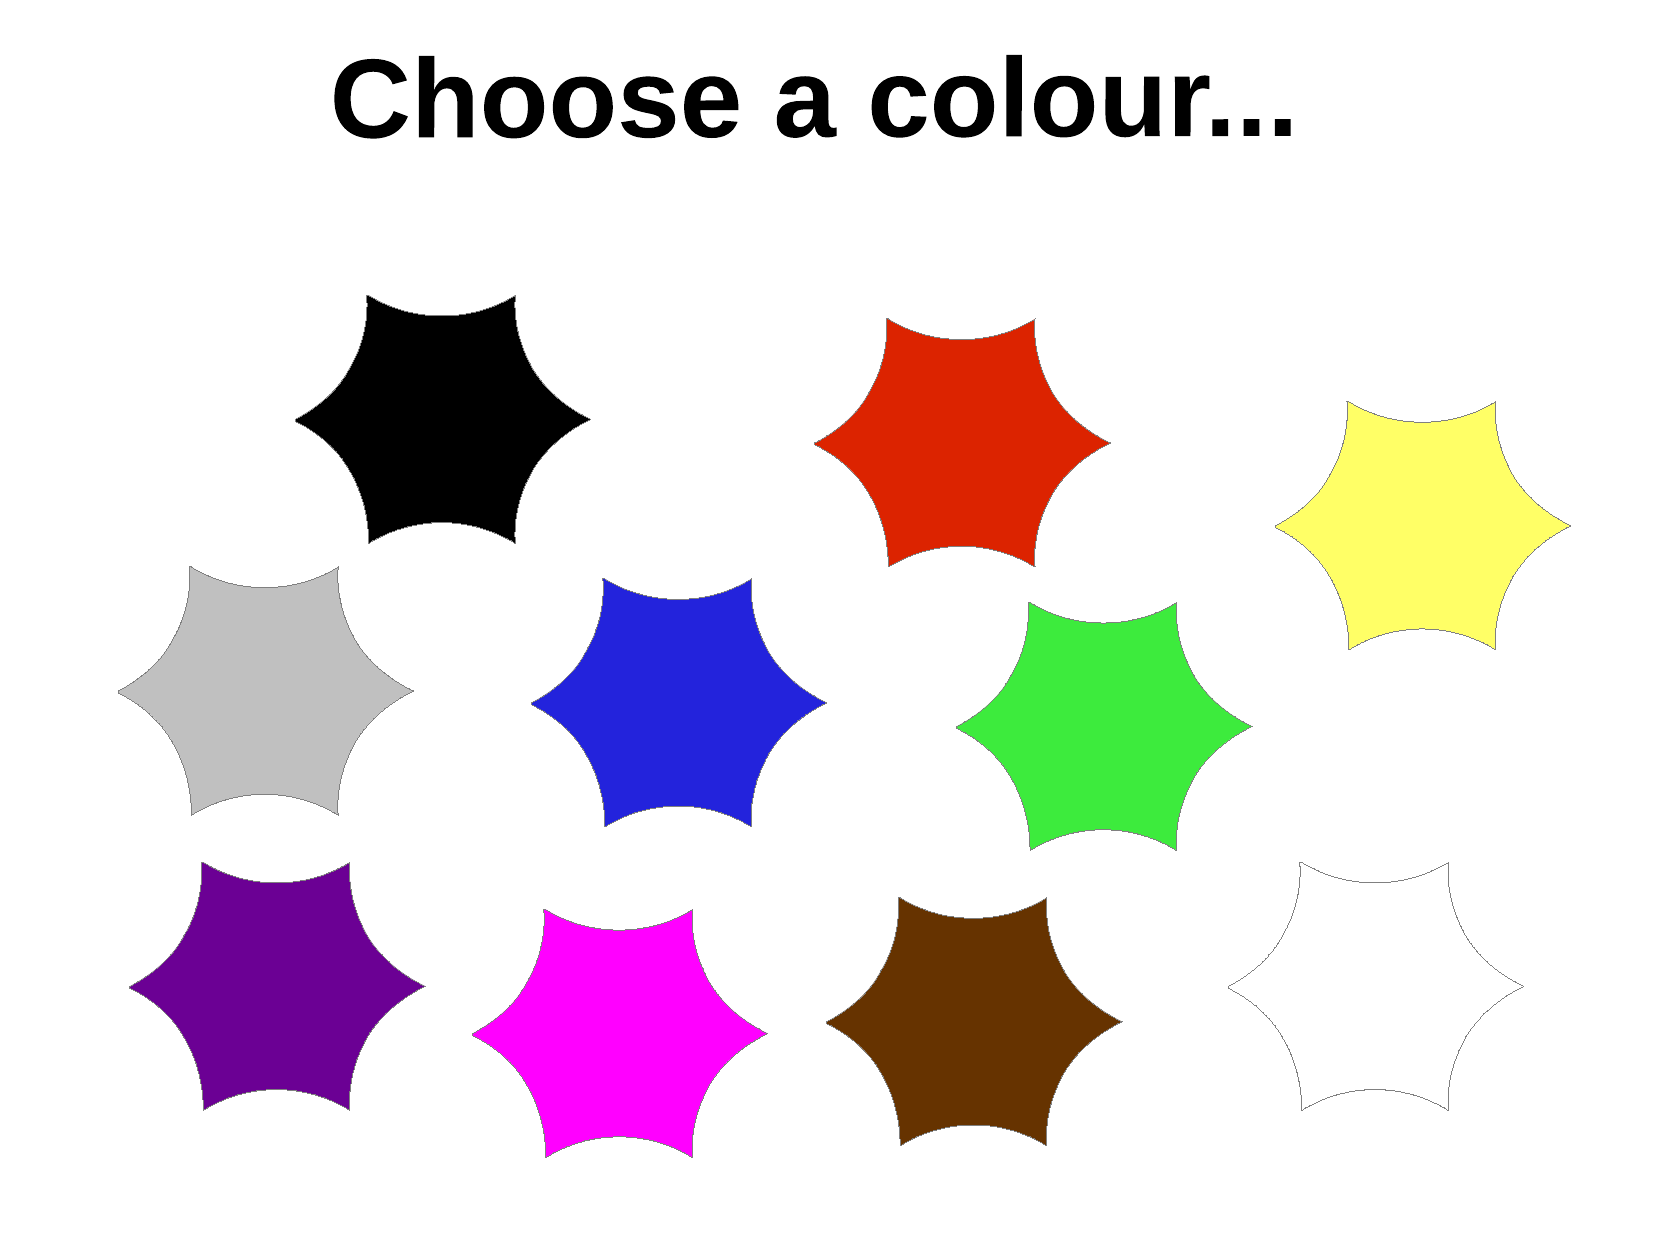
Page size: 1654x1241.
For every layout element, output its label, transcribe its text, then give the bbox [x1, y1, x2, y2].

text_box [1275, 401, 1571, 650]
text_box [826, 897, 1123, 1146]
text_box [956, 602, 1253, 851]
text_box [295, 295, 591, 544]
text_box [531, 578, 827, 827]
text_box [814, 318, 1111, 567]
text_box [472, 909, 768, 1158]
text_box Choose a colour... [0, 15, 1639, 169]
text_box [129, 862, 426, 1111]
text_box [1228, 862, 1524, 1111]
text_box [118, 566, 414, 816]
